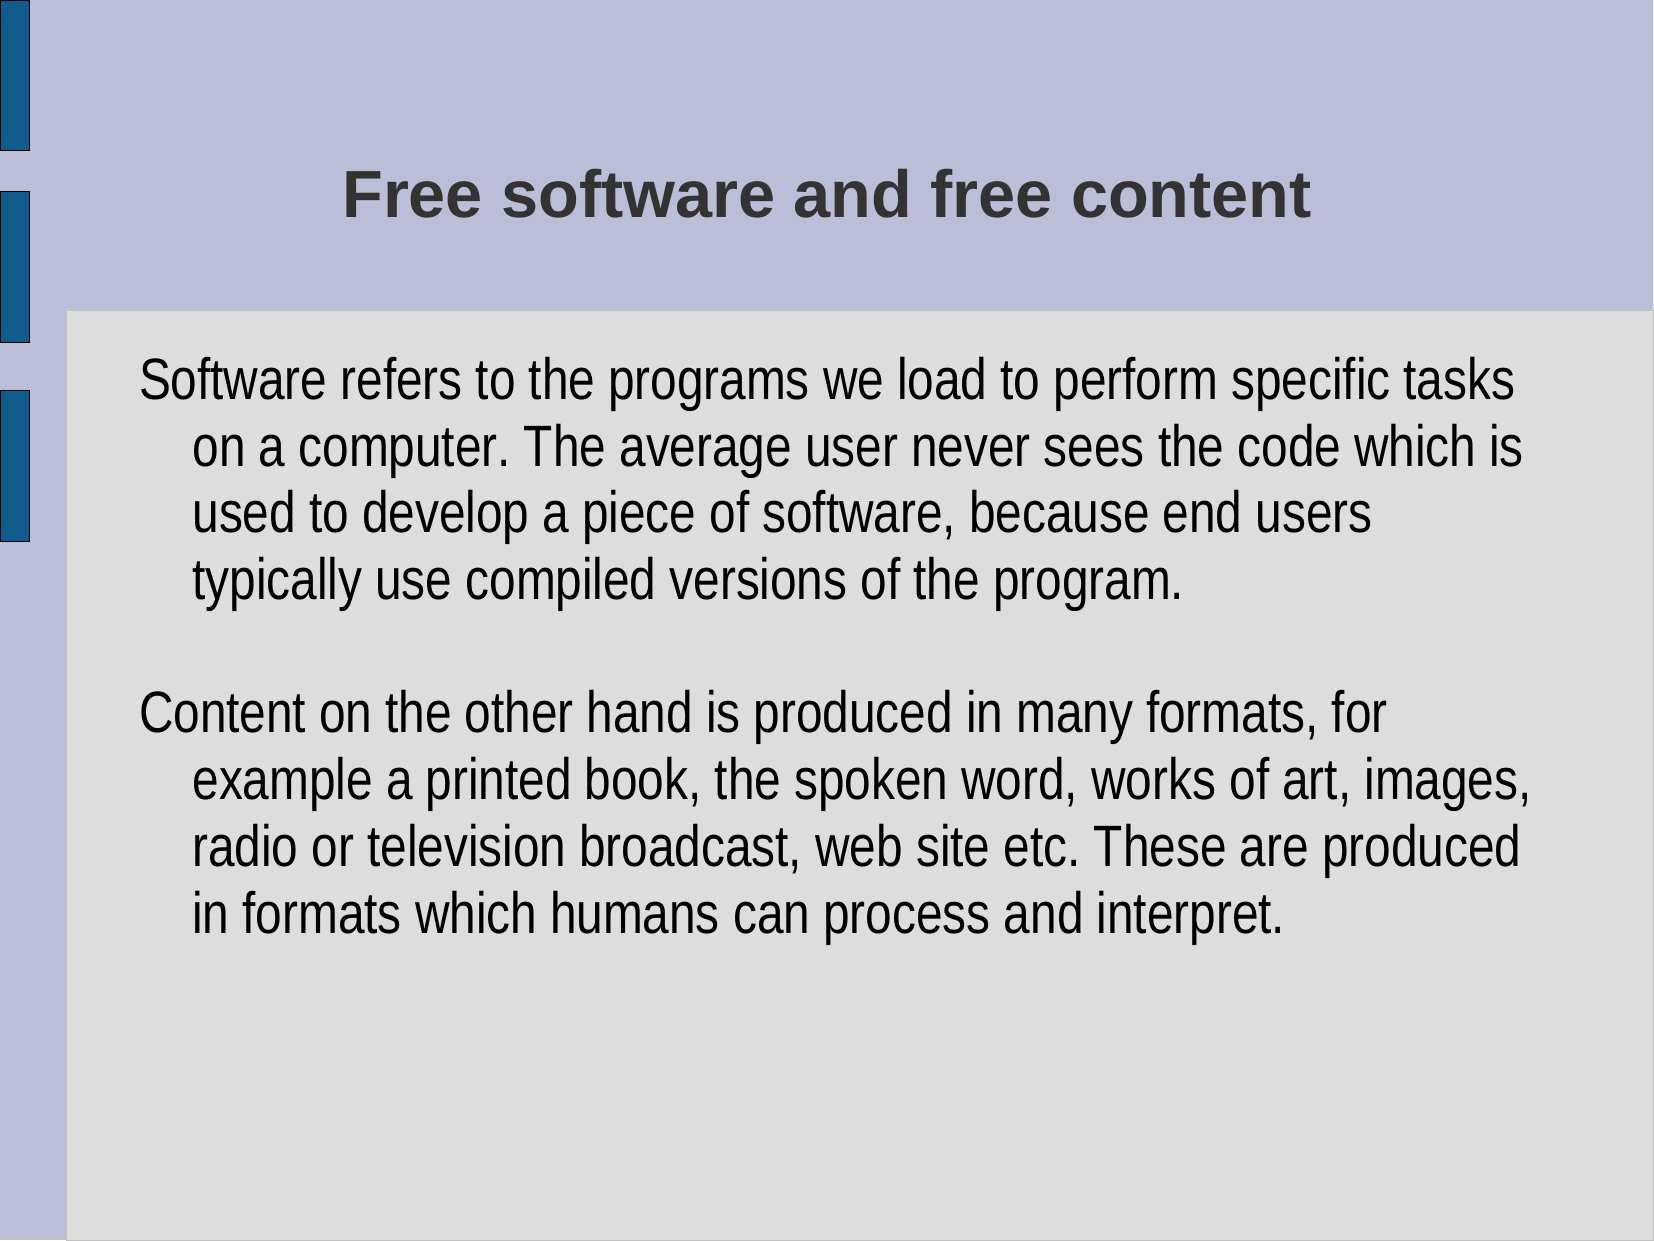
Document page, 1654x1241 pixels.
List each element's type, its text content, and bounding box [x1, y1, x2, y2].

list Software refers to the programs we load to perform specific tasks on a computer. The average user never sees the code which is used to develop a piece of software, because end users typically use compiled versions of the program. Content on the other hand is produced in many formats, for example a printed book, the spoken word, works of art, images, radio or television broadcast, web site etc. These are produced in formats which humans can process and interpret. [121, 344, 1534, 1112]
title Free software and free content [121, 91, 1534, 299]
